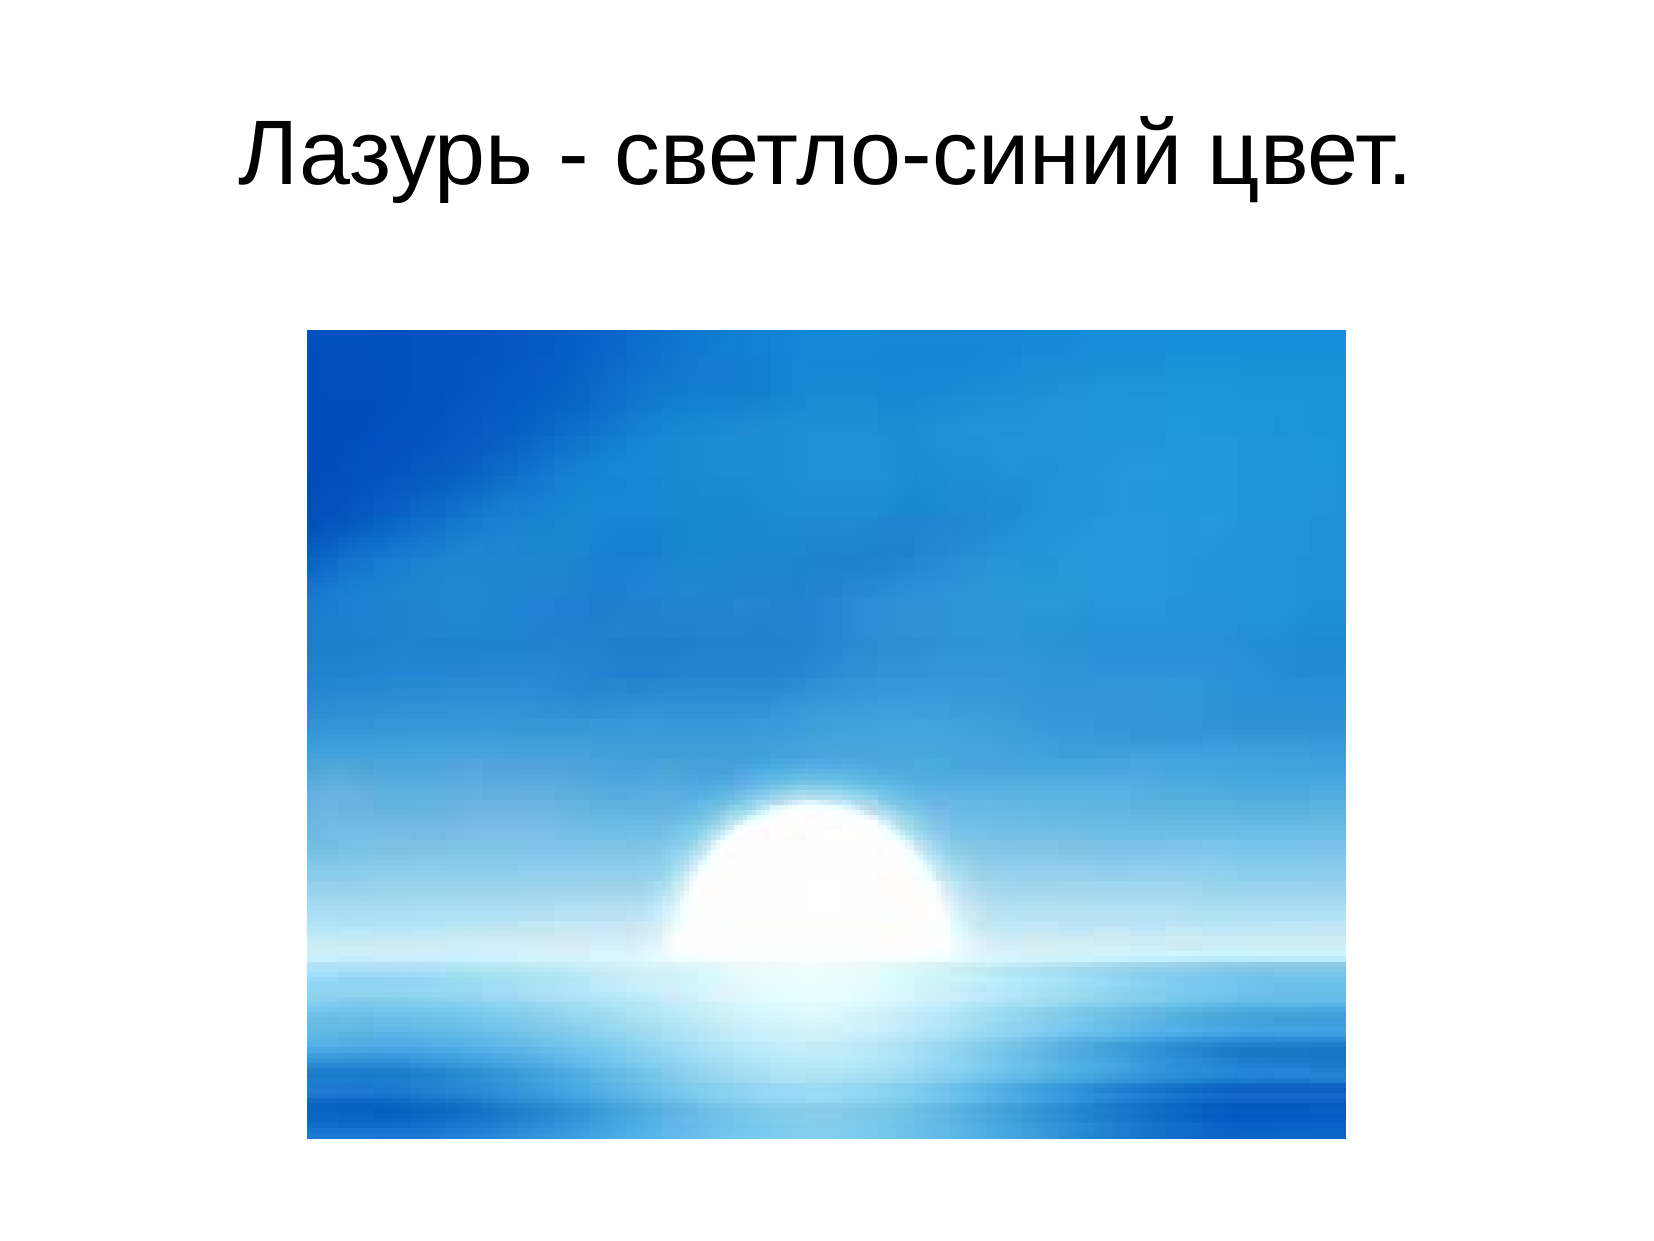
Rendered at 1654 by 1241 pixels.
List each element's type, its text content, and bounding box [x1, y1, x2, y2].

title Лазурь - светло-синий цвет. [82, 49, 1571, 257]
picture [307, 330, 1346, 1139]
